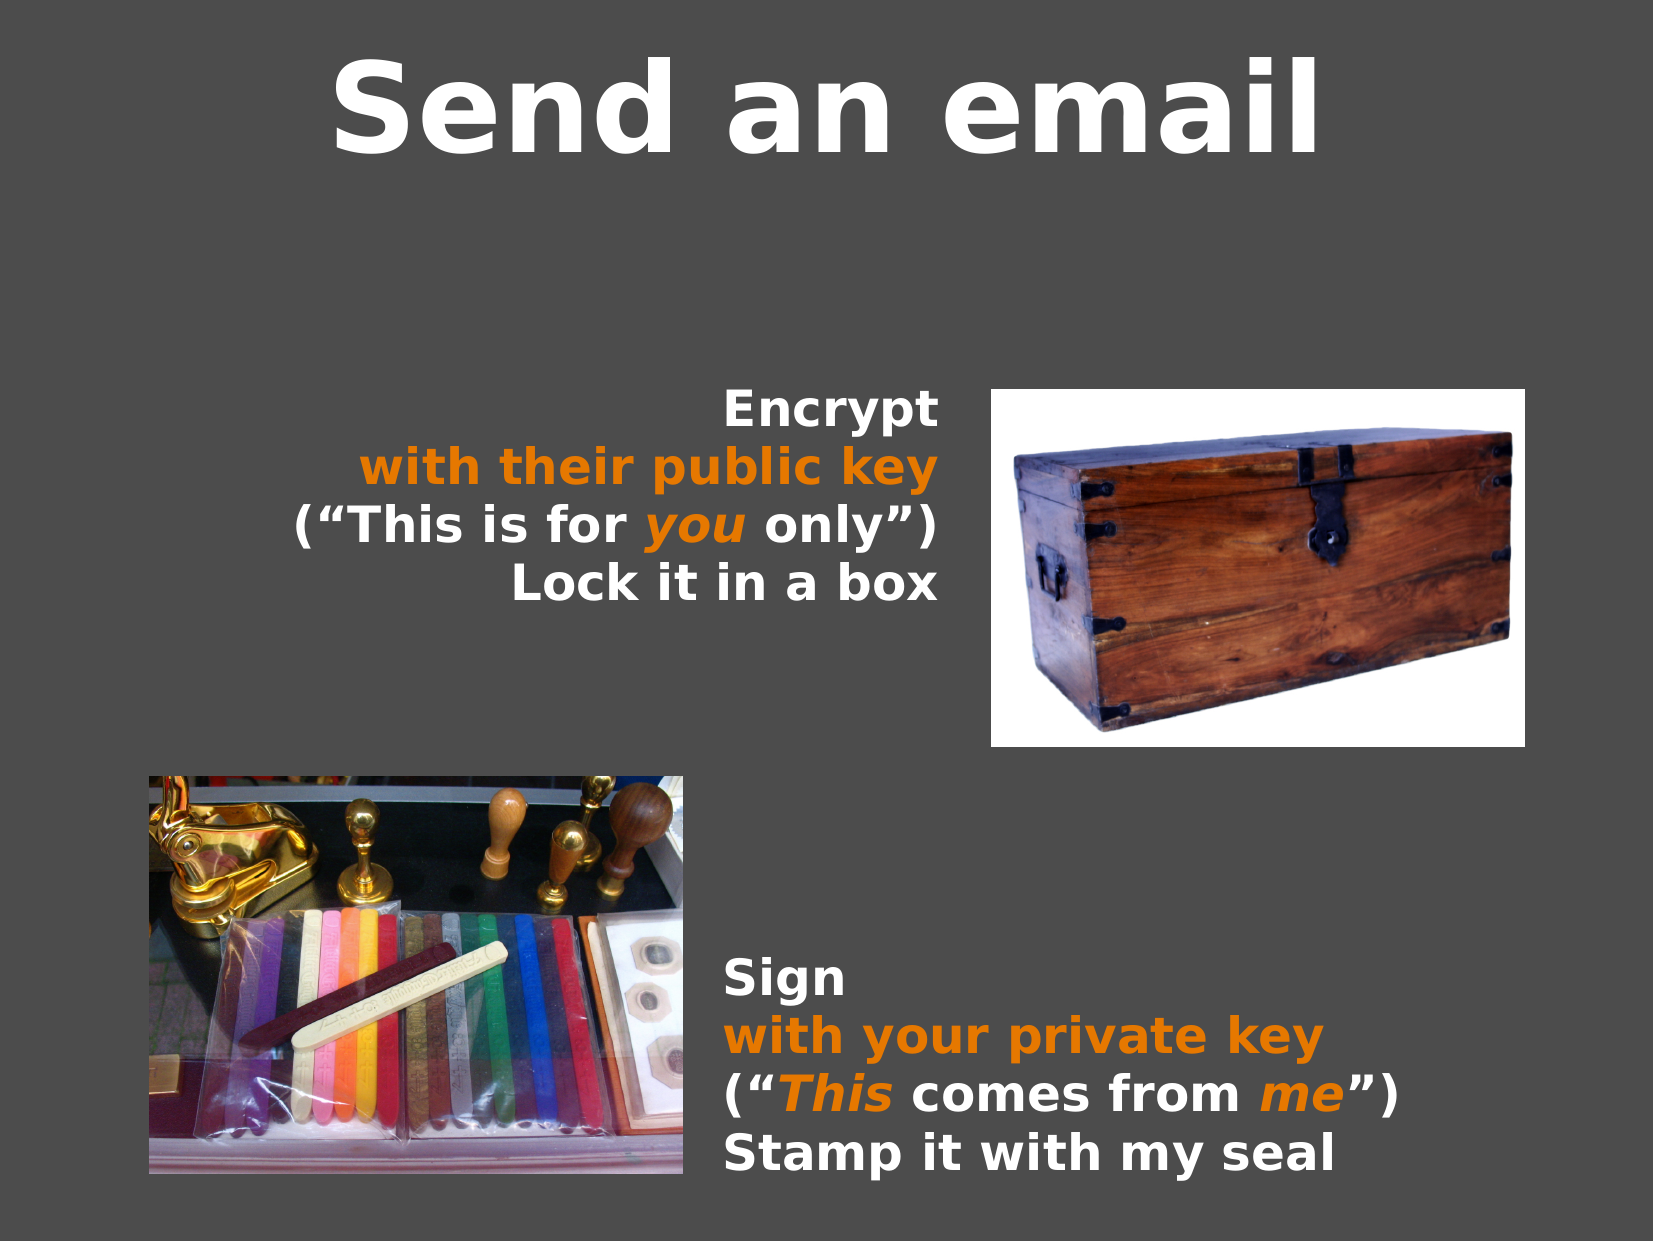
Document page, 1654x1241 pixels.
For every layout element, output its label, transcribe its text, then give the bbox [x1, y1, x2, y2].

text_box Send an email [39, 28, 1615, 189]
text_box Encrypt with their public key (“This is for you only”) Lock it in a box [242, 372, 961, 620]
picture [991, 389, 1525, 747]
text_box Sign with your private key (“This comes from me”) Stamp it with my seal [672, 941, 1607, 1190]
picture [149, 776, 683, 1174]
